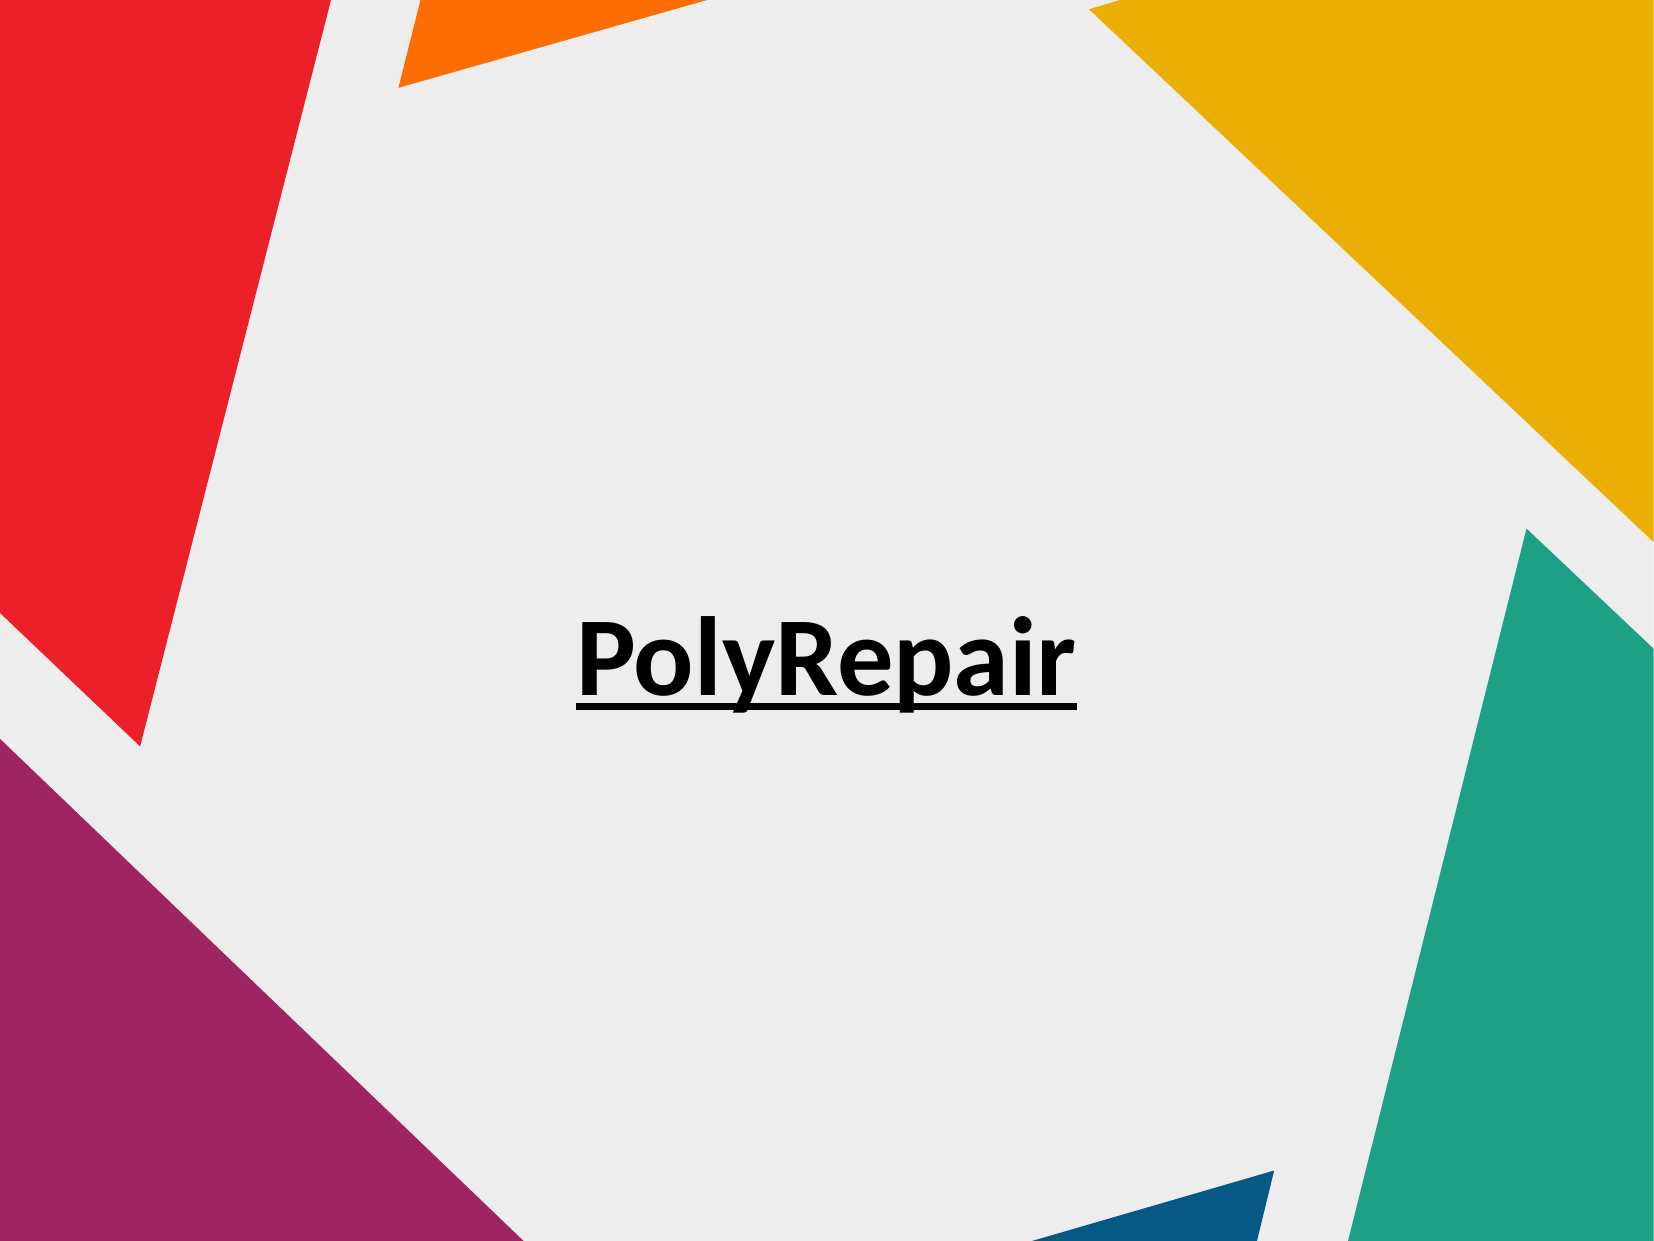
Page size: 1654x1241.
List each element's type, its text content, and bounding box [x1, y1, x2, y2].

subtitle PolyRepair [114, 302, 1539, 1033]
